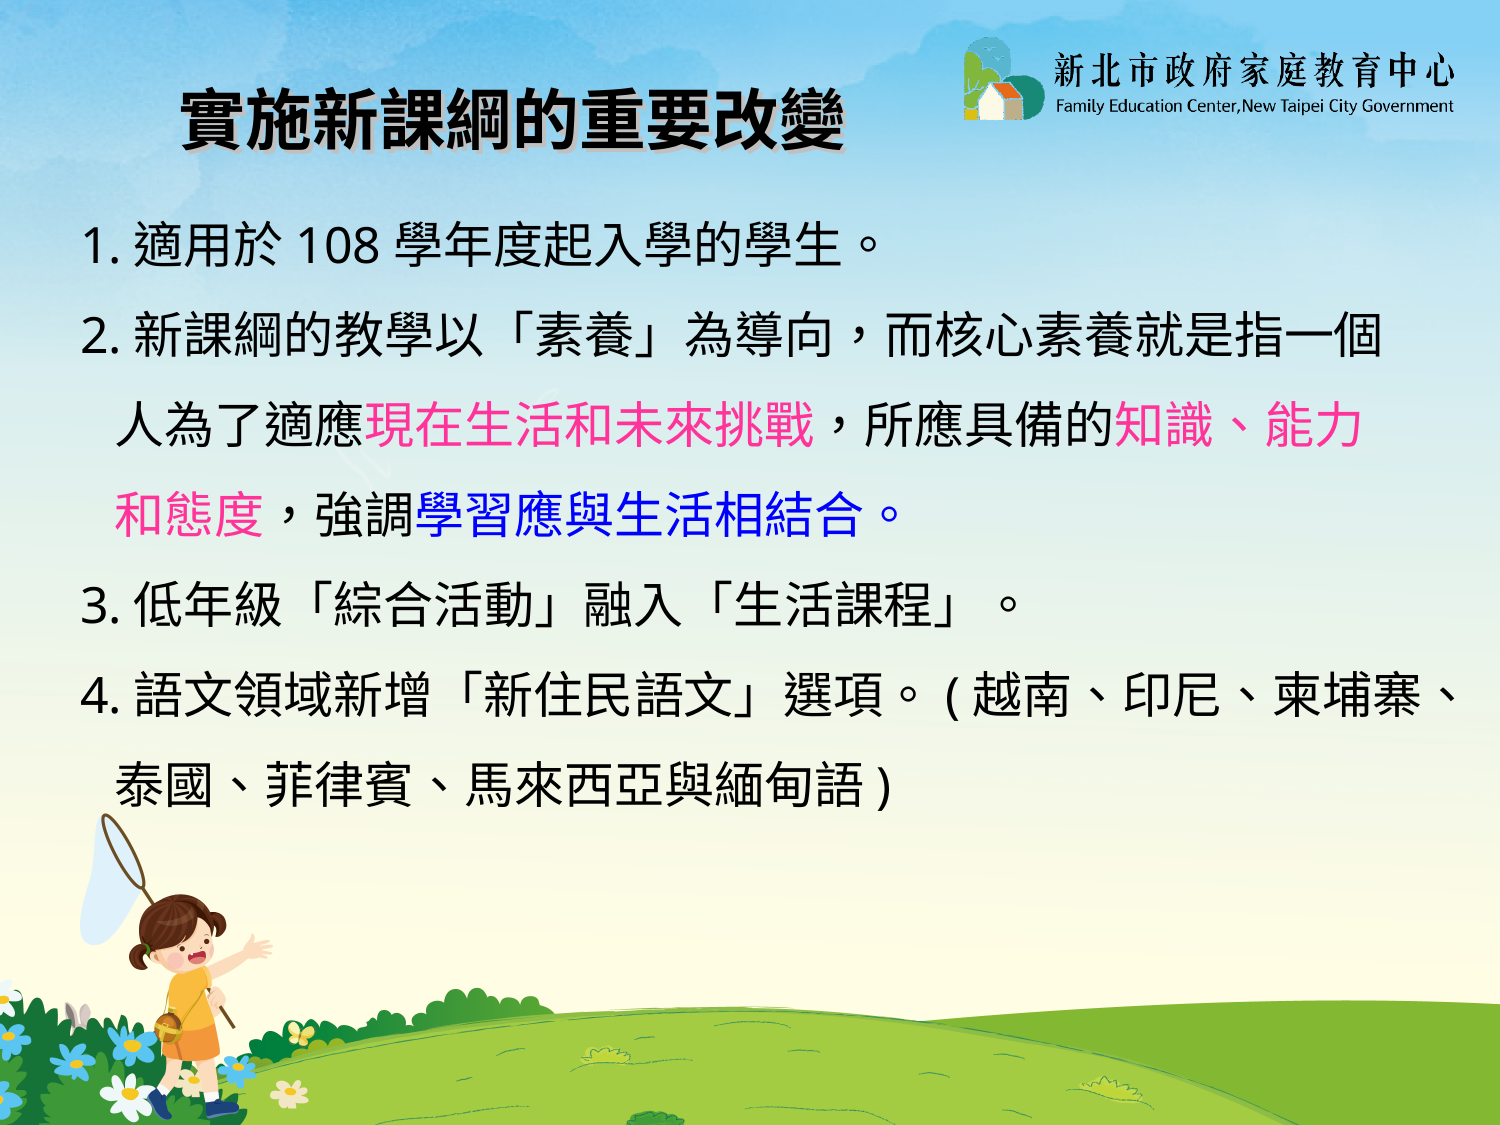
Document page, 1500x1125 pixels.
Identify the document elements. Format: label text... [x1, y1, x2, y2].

text_box 實施新課綱的重要改變 [164, 70, 868, 167]
text_box 1.適用於108學年度起入學的學生。 2.新課綱的教學以「素養」為導向，而核心素養就是指一個 人為了適應現在生活和未來挑戰，所應具備的知識、能力 和態度，強調學習應與生活相結合。 3.低年級「綜合活動」融入「生活課程」。 4.語文領域新增「新住民語文」選項。(越南、印尼、柬埔寨、 泰國、菲律賓、馬來西亞與緬甸語) [64, 175, 1442, 919]
